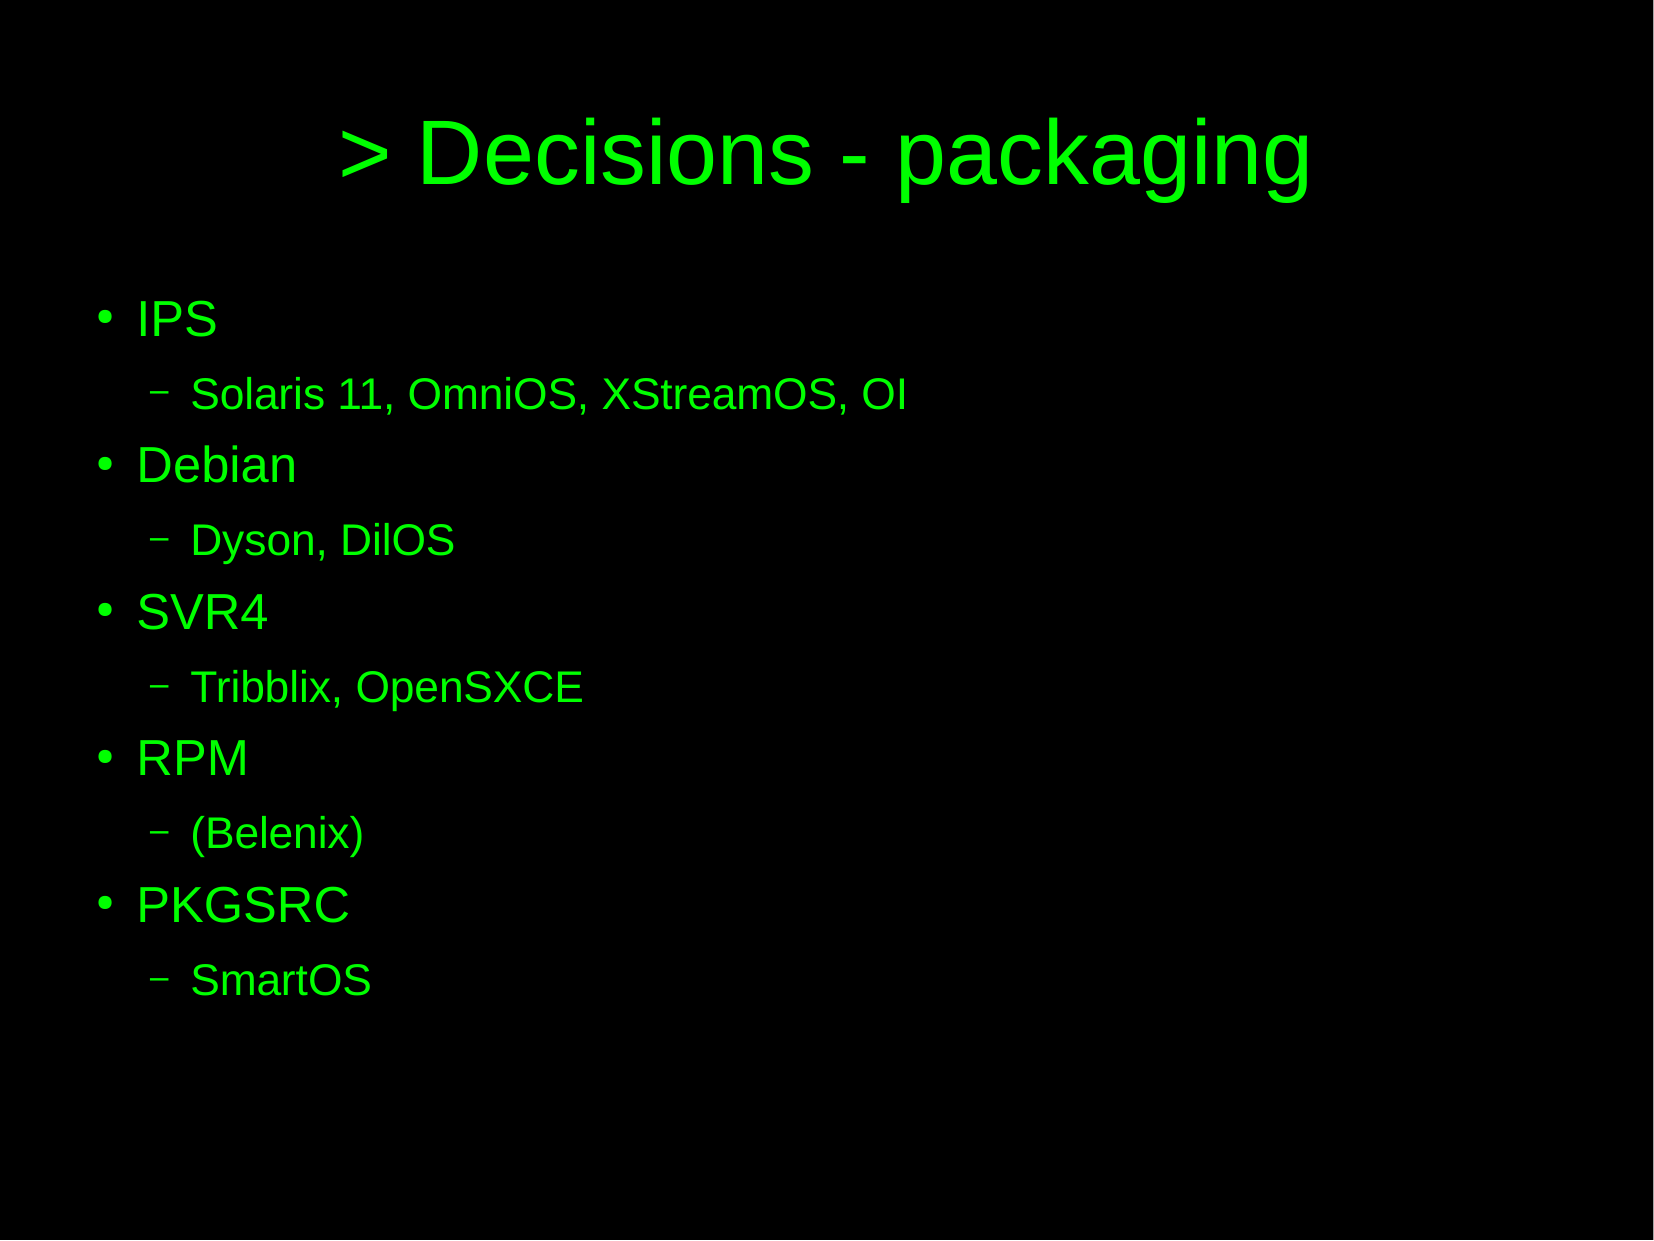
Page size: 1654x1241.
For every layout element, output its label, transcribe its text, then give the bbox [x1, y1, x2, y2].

title > Decisions - packaging [82, 49, 1571, 257]
list IPS Solaris 11, OmniOS, XStreamOS, OI Debian Dyson, DilOS SVR4 Tribblix, OpenSXCE RPM (Belenix) PKGSRC SmartOS [82, 290, 1571, 1010]
